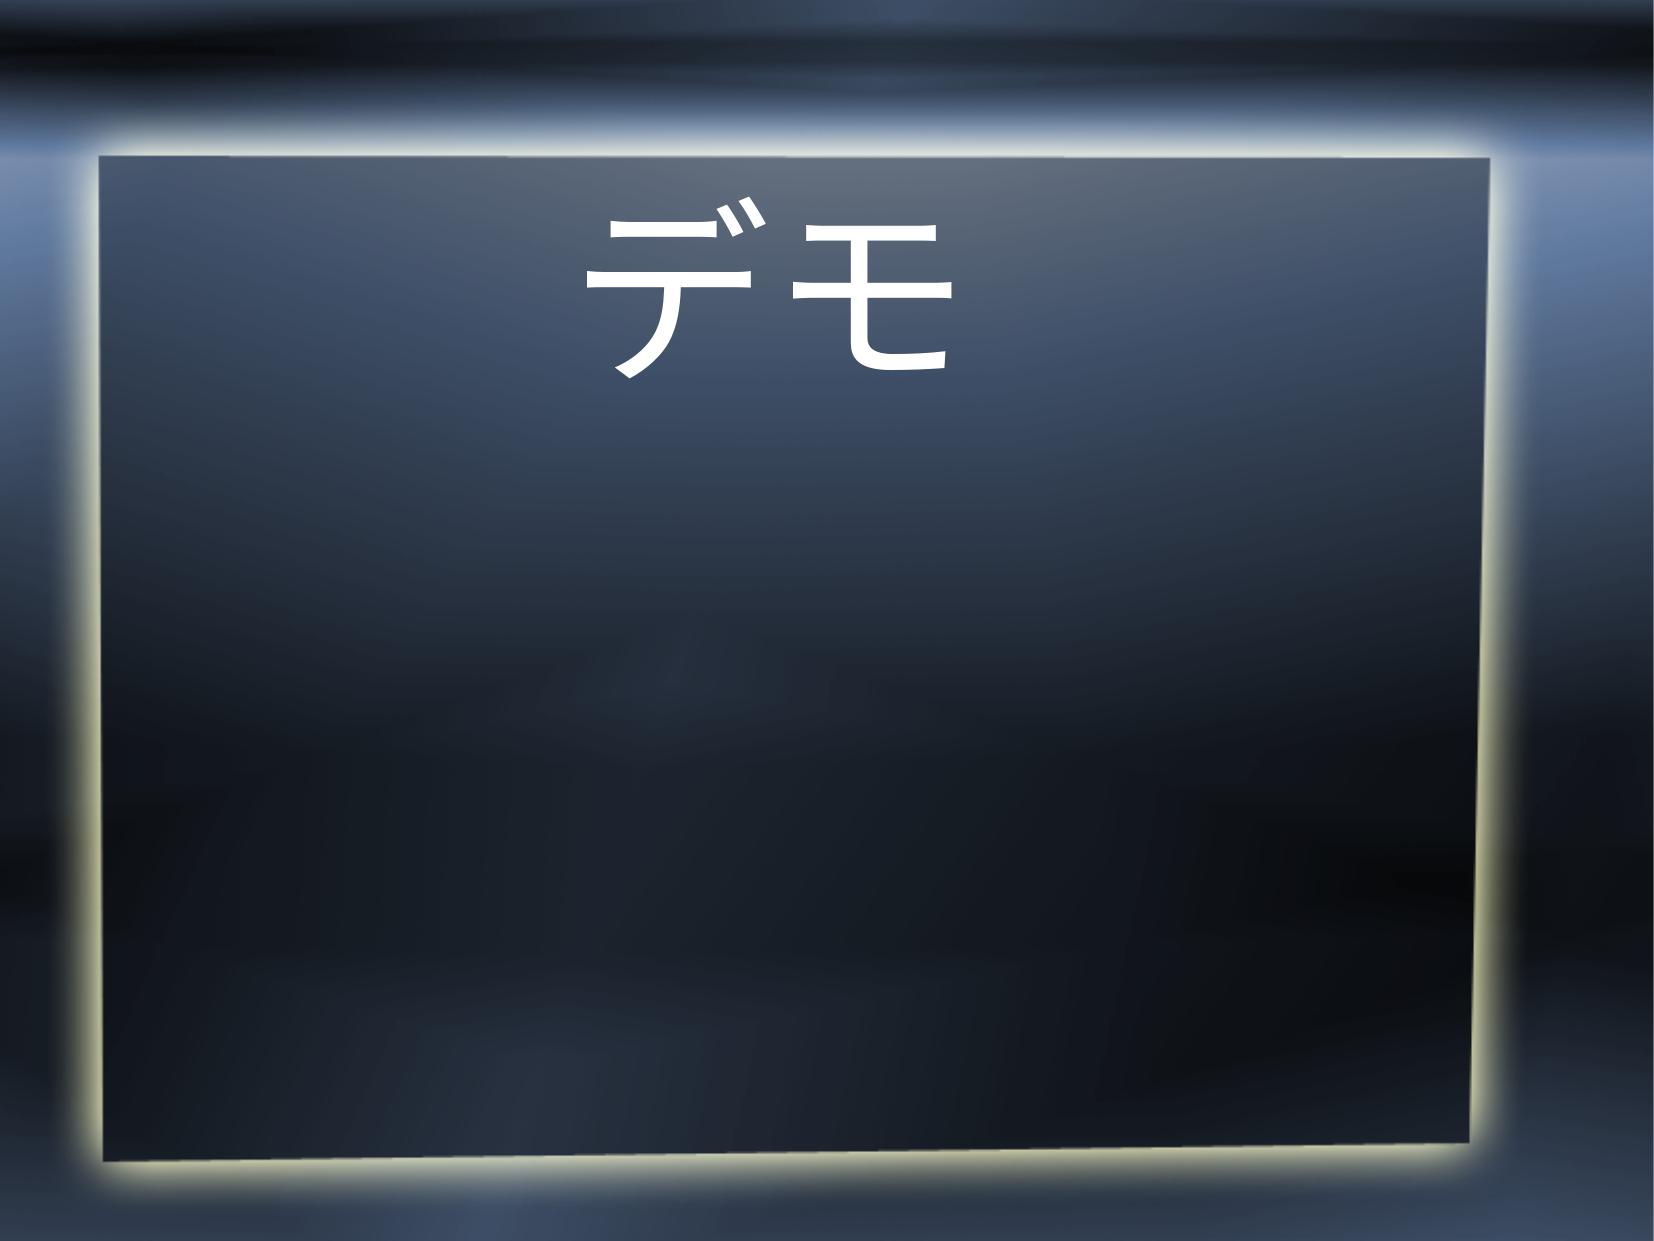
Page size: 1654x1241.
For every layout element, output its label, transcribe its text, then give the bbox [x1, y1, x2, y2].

picture [0, 0, 1654, 1241]
title デモ [124, 172, 1418, 389]
